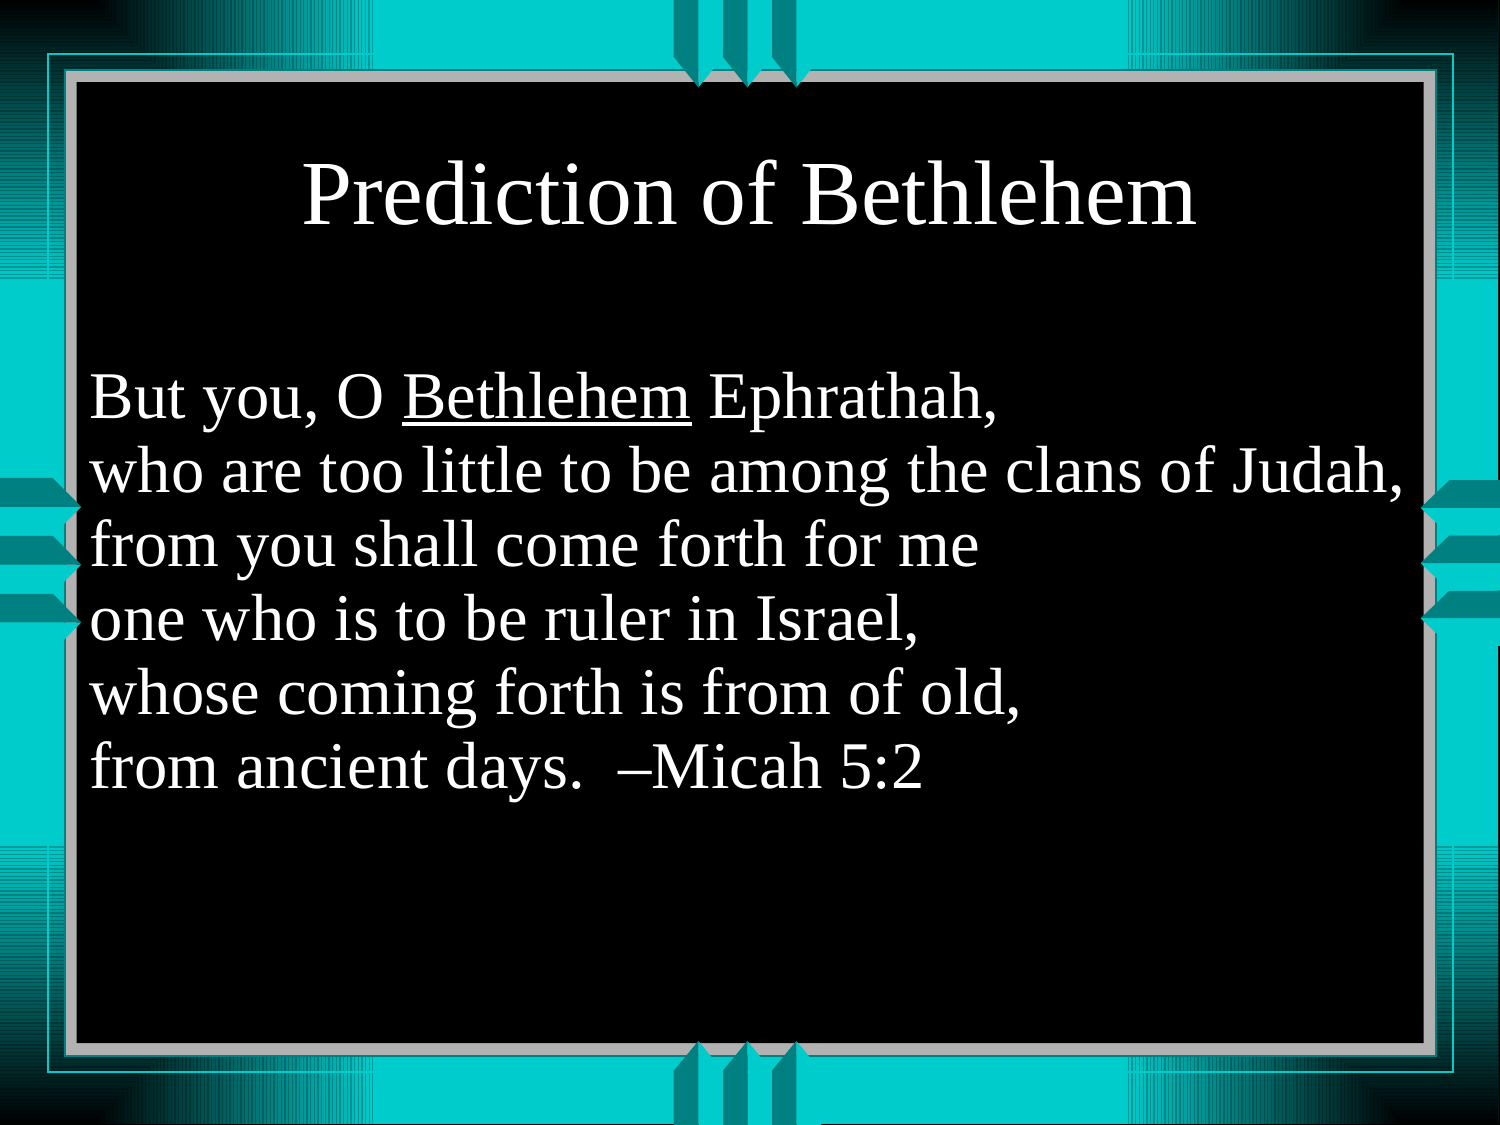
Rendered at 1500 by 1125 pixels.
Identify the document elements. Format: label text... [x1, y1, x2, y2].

text_box But you, O Bethlehem Ephrathah, who are too little to be among the clans of Judah, from you shall come forth for me one who is to be ruler in Israel, whose coming forth is from of old, from ancient days. –Micah 5:2 [75, 351, 1426, 811]
title Prediction of Bethlehem [112, 99, 1388, 288]
